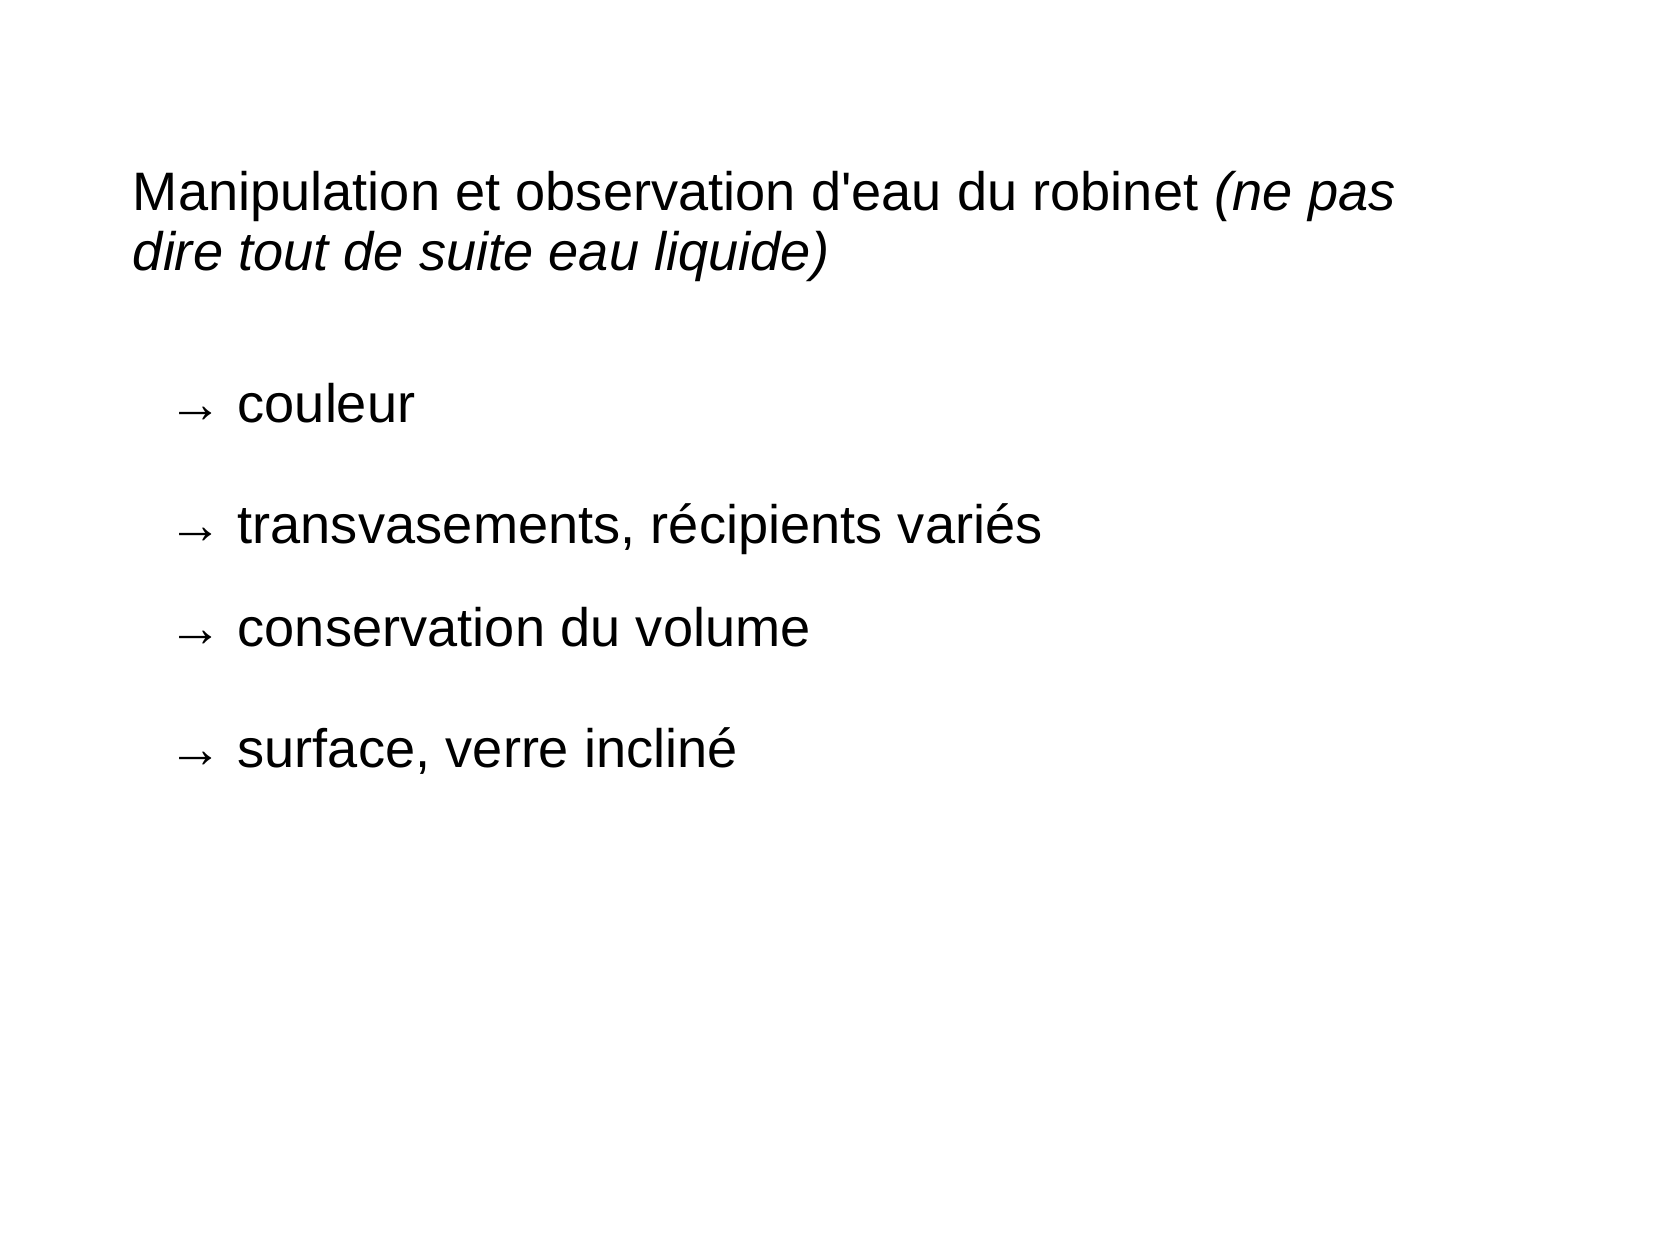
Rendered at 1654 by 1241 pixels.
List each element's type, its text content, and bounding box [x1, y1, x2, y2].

text_box → couleur → transvasements, récipients variés → conservation du volume → surface, verre incliné [153, 366, 1252, 787]
text_box Manipulation et observation d'eau du robinet (ne pas dire tout de suite eau liquide) [118, 153, 1430, 290]
